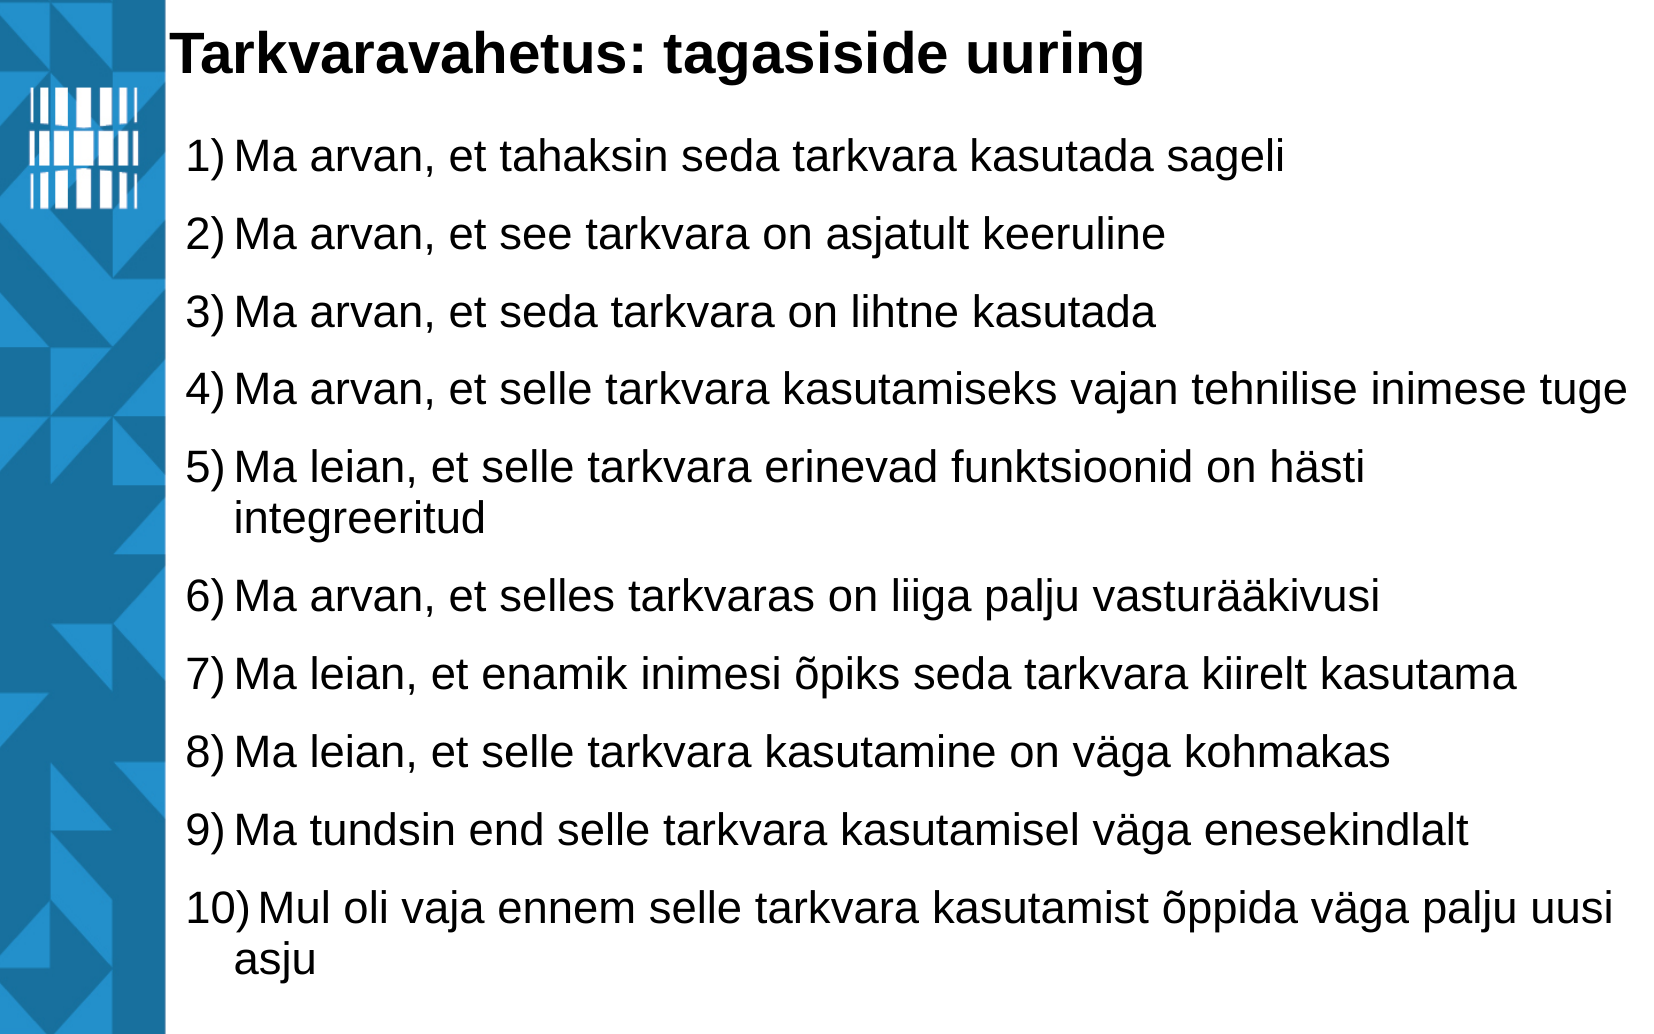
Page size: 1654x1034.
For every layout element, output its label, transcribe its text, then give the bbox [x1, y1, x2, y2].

list Ma arvan, et tahaksin seda tarkvara kasutada sageli Ma arvan, et see tarkvara on asjatult keeruline Ma arvan, et seda tarkvara on lihtne kasutada Ma arvan, et selle tarkvara kasutamiseks vajan tehnilise inimese tuge Ma leian, et selle tarkvara erinevad funktsioonid on hästi integreeritud Ma arvan, et selles tarkvaras on liiga palju vasturääkivusi Ma leian, et enamik inimesi õpiks seda tarkvara kiirelt kasutama Ma leian, et selle tarkvara kasutamine on väga kohmakas Ma tundsin end selle tarkvara kasutamisel väga enesekindlalt Mul oli vaja ennem selle tarkvara kasutamist õppida väga palju uusi asju [169, 129, 1630, 997]
title Tarkvaravahetus: tagasiside uuring [169, 11, 1571, 95]
